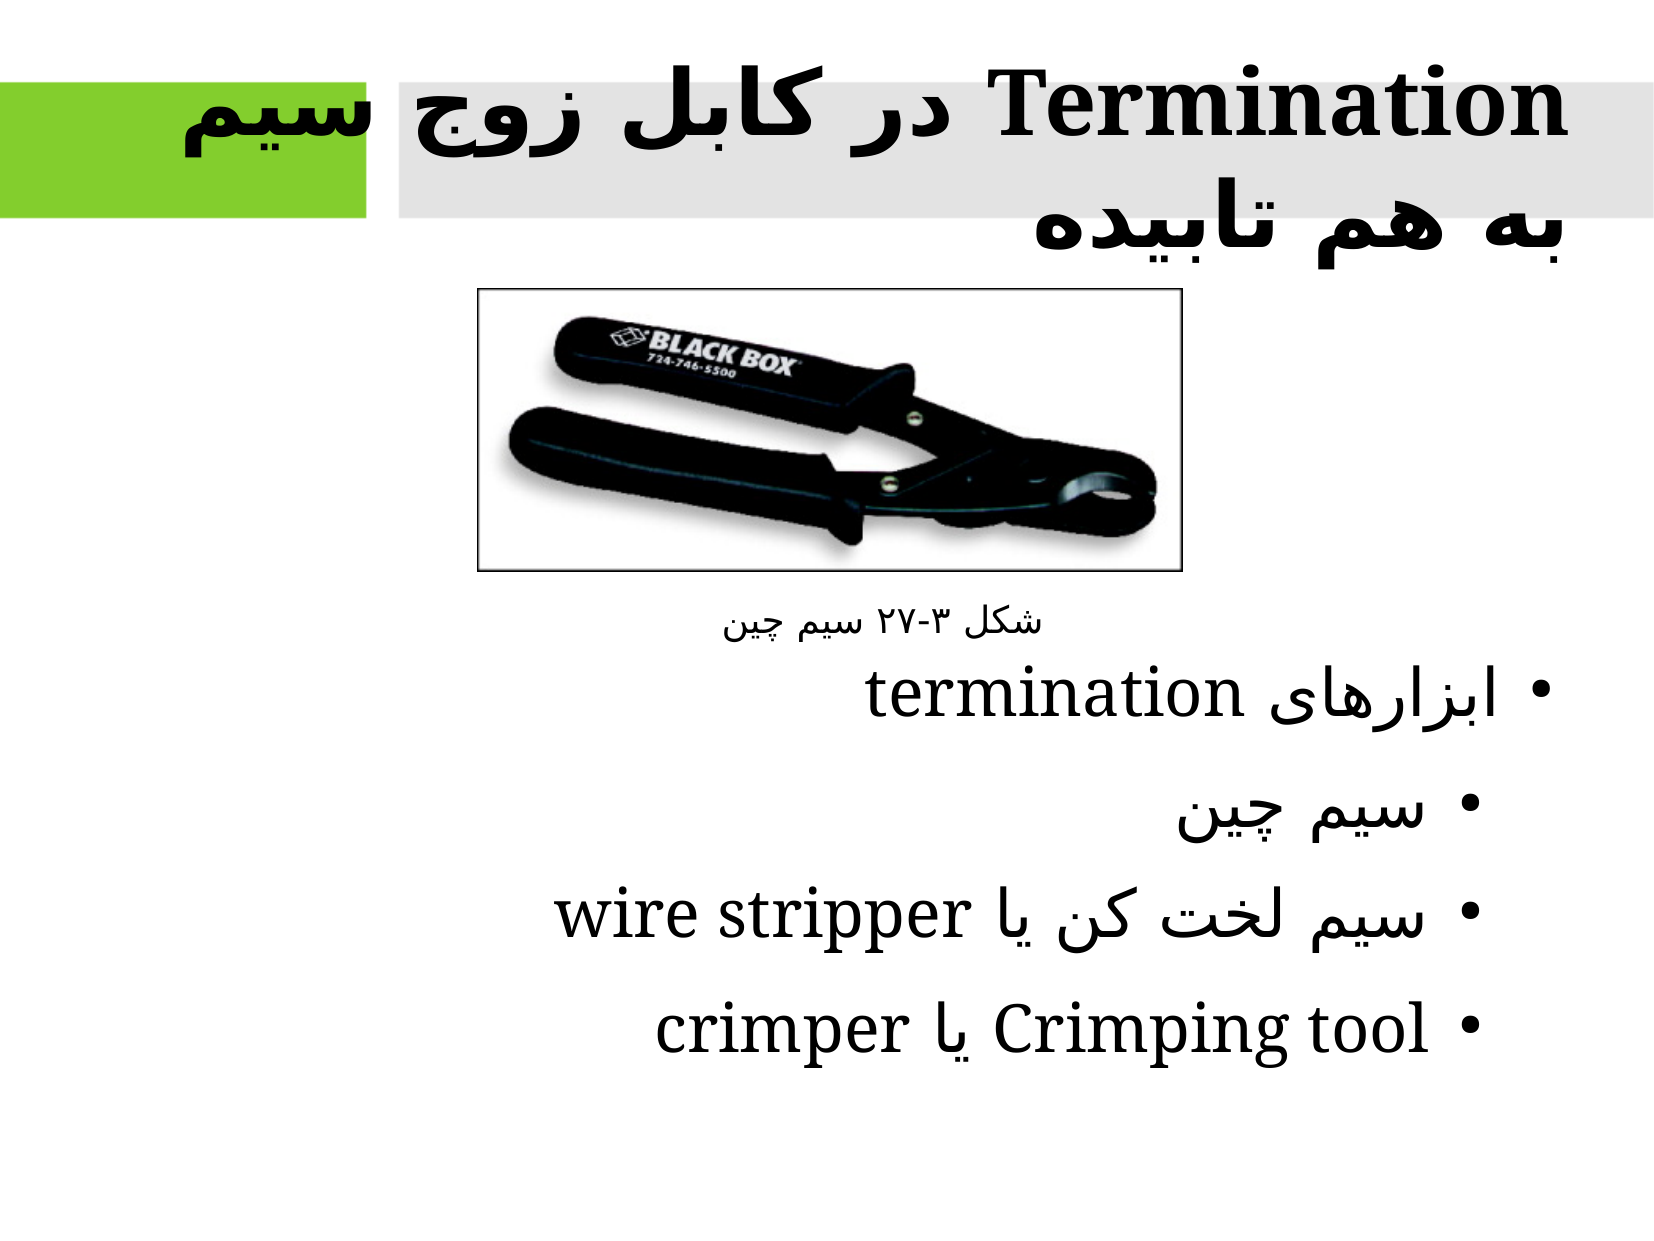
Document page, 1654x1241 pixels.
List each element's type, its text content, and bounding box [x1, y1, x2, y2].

title Termination در کابل زوج سیم به هم تابیده [82, 49, 1571, 257]
list ابزارهای termination سیم چین سیم لخت کن یا wire stripper Crimping tool یا crimper [82, 645, 1571, 1182]
text_box شکل ۳-۲۷ سیم چین [464, 588, 1266, 649]
picture [0, 0, 1654, 1241]
